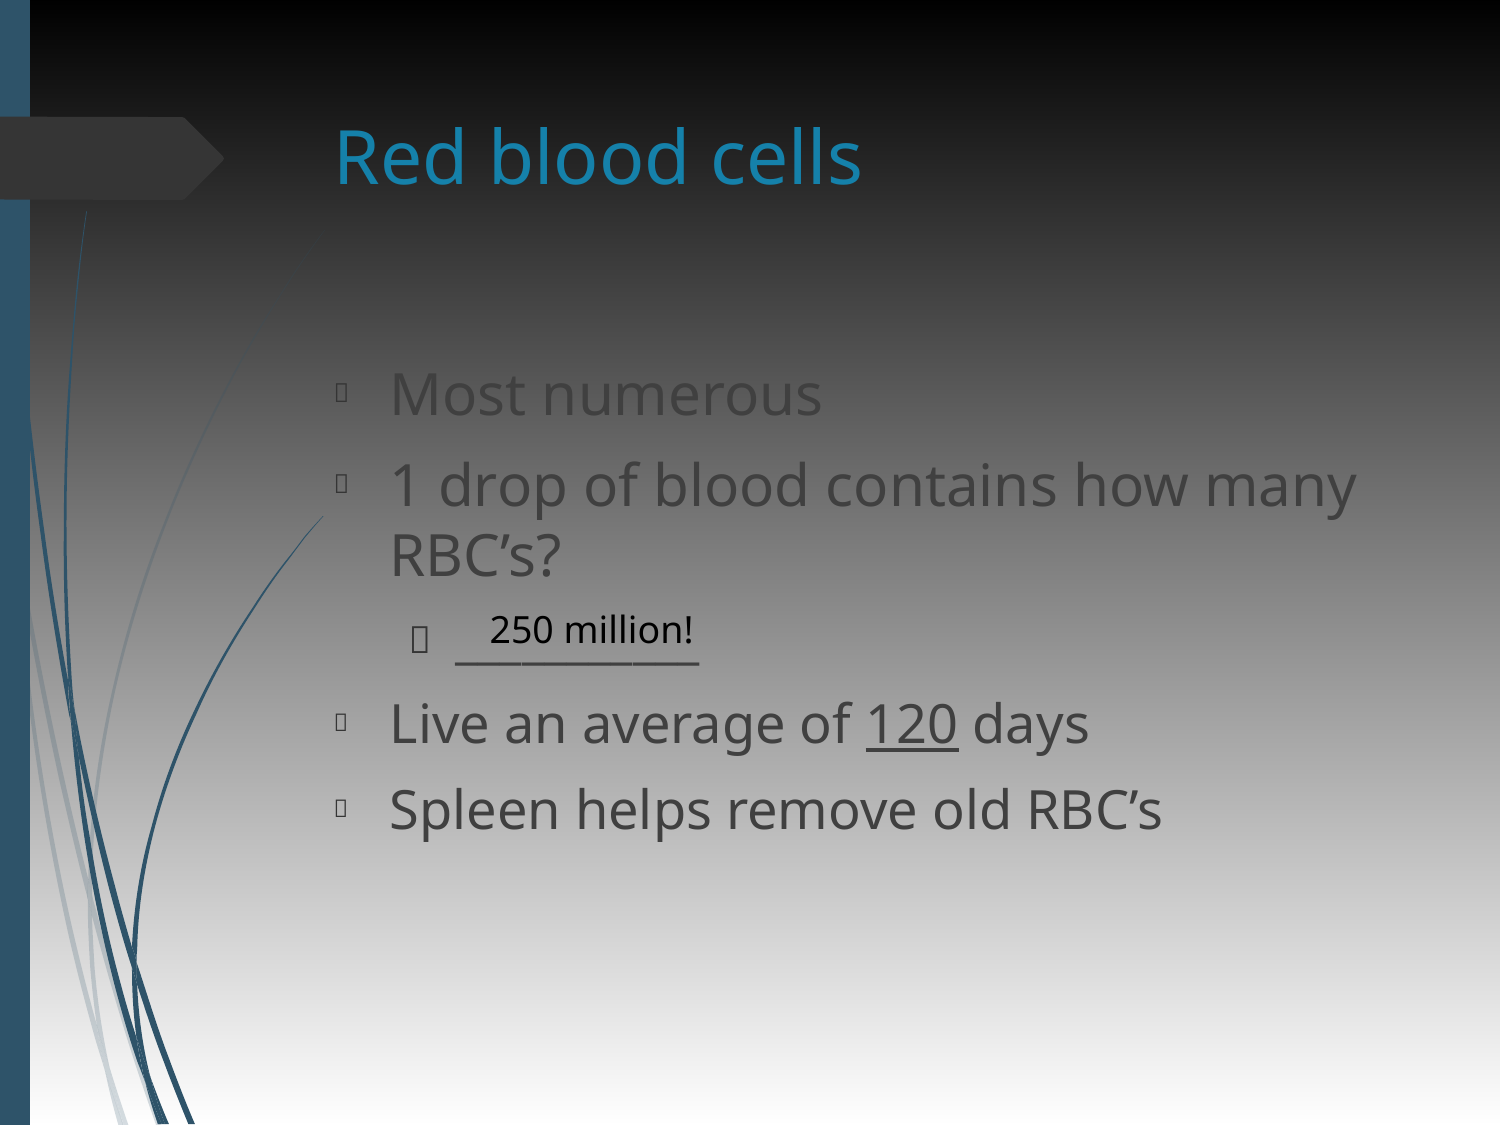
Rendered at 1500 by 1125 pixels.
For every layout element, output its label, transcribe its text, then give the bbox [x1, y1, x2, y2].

text_box 250 million! [474, 599, 775, 659]
title Red blood cells [319, 102, 1400, 313]
list Most numerous 1 drop of blood contains how many RBC’s? ___________ Live an average of 120 days Spleen helps remove old RBC’s [318, 350, 1400, 970]
